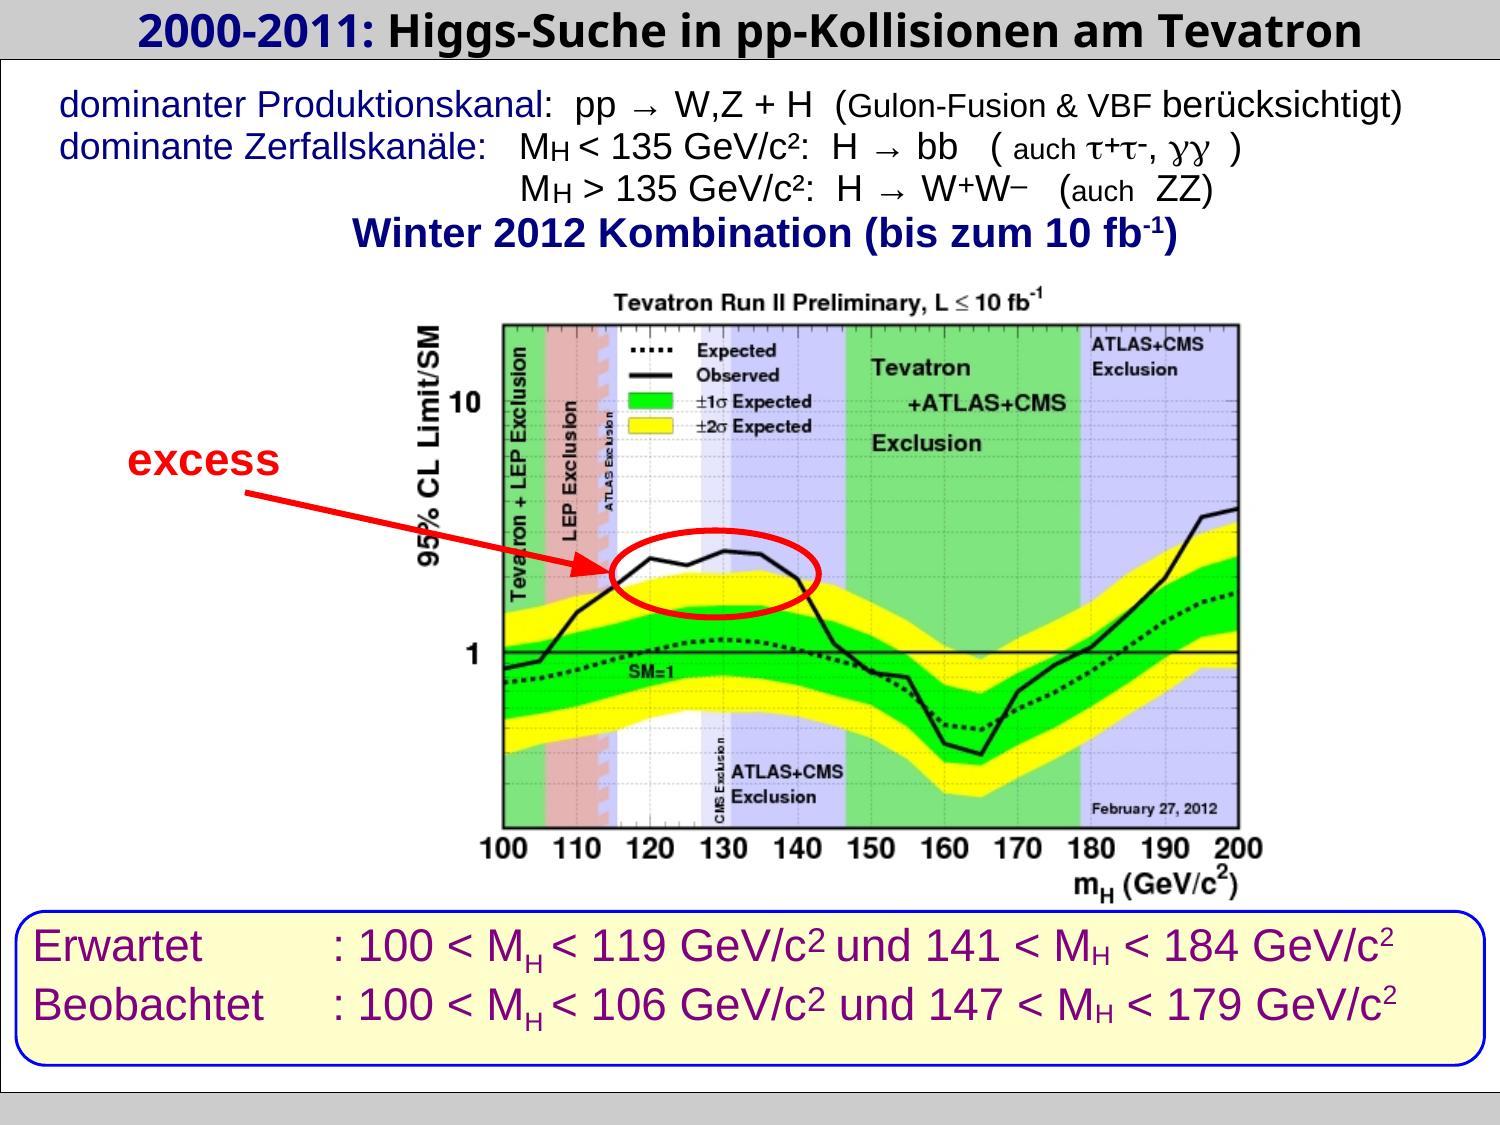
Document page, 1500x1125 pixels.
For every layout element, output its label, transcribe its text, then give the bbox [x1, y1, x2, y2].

text_box excess [21, 426, 388, 493]
text_box Erwartet : 100 < MH < 119 GeV/c2 und 141 < MH < 184 GeV/c2 Beobachtet : 100 < MH < 106 GeV/c2 und 147 < MH < 179 GeV/c2 [16, 911, 1485, 1066]
picture [615, 534, 815, 614]
picture [404, 327, 1269, 909]
text_box dominanter Produktionskanal: pp → W,Z + H (Gulon-Fusion & VBF berücksichtigt) dominante Zerfallskanäle: MH < 135 GeV/c²: H → bb ( auch t+t-, gg ) MH > 135 GeV/c²: H → W+W– (auch ZZ) Winter 2012 Kombination (bis zum 10 fb-1) [44, 76, 1473, 327]
title 2000-2011: Higgs-Suche in pp-Kollisionen am Tevatron [0, 0, 1500, 73]
